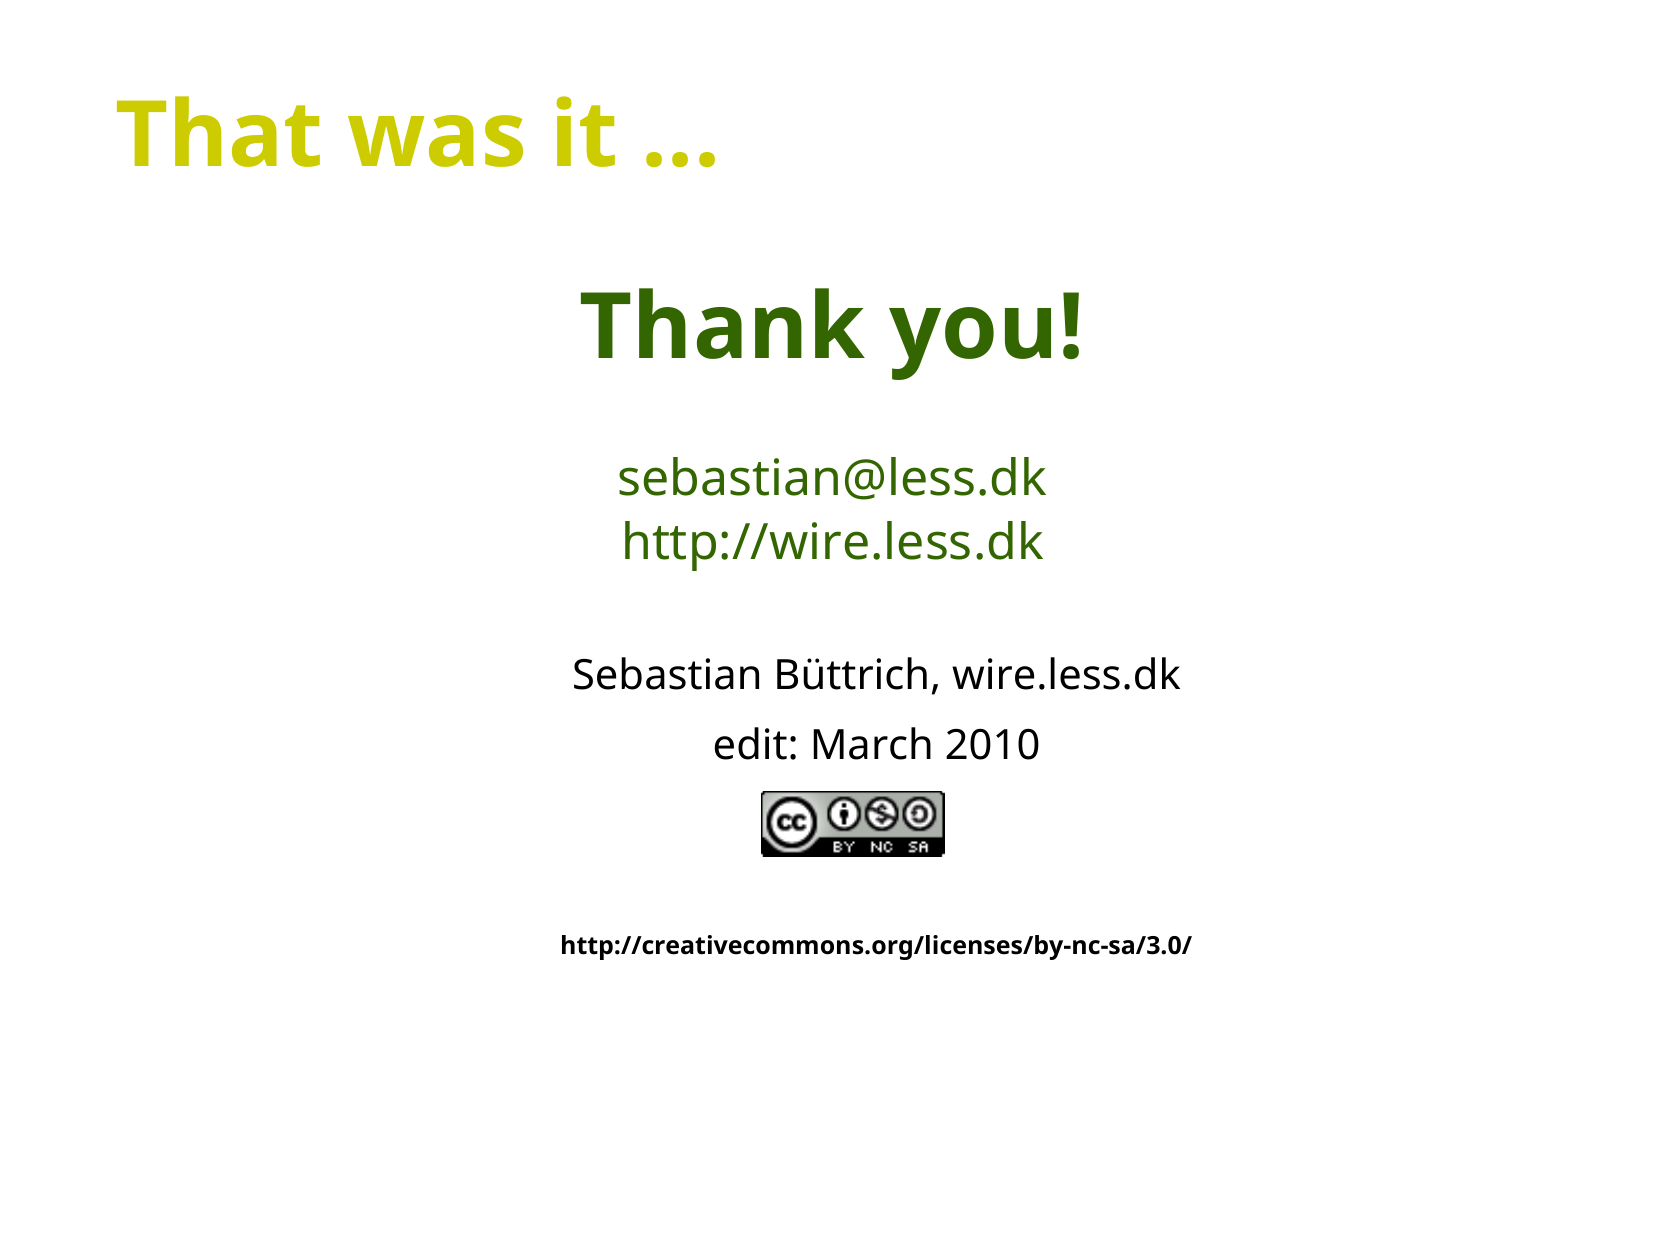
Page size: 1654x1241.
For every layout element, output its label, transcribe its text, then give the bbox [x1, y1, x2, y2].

title Thank you! sebastian@less.dk http://wire.less.dk [129, 271, 1536, 567]
picture [761, 791, 945, 857]
text_box Sebastian Büttrich, wire.less.dk edit: March 2010 http://creativecommons.org/licenses/by-nc-sa/3.0/ [260, 639, 1418, 957]
title That was it ... [100, 64, 1506, 199]
